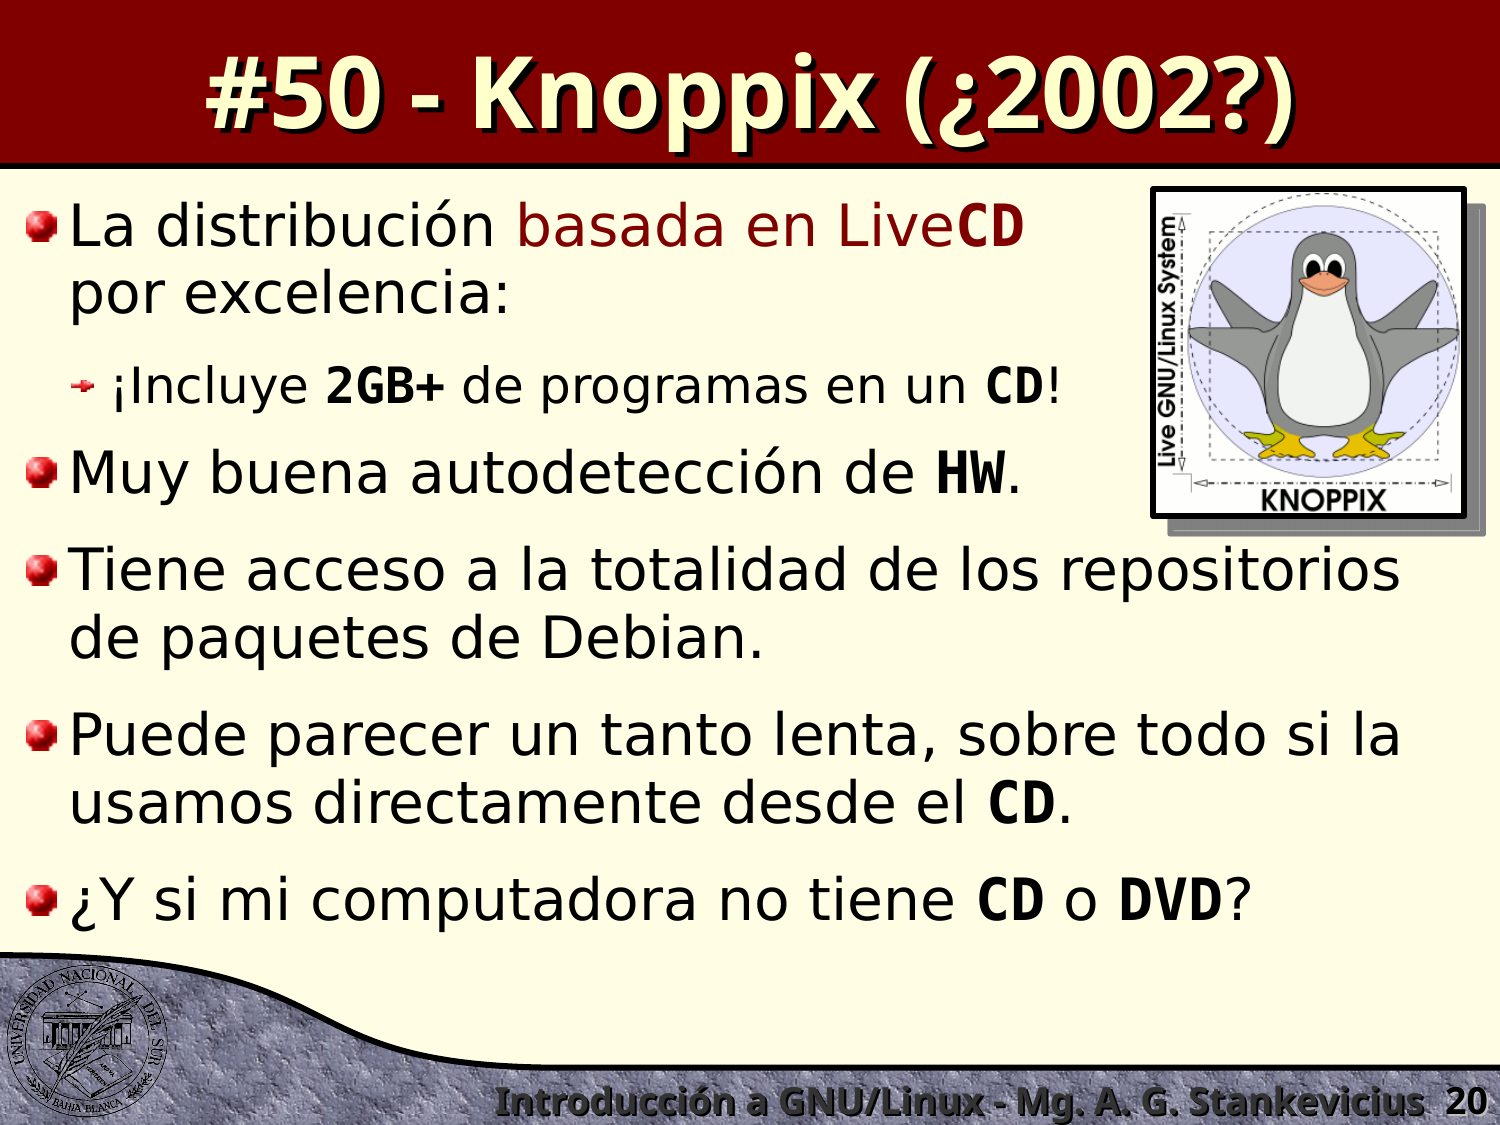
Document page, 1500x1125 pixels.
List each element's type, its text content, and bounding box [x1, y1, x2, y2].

picture [0, 956, 1500, 1125]
title #50 - Knoppix (¿2002?) [15, 12, 1485, 153]
picture [1156, 192, 1462, 514]
picture [1059, 1100, 1065, 1110]
list La distribución basada en LiveCD por excelencia: ¡Incluye 2GB+ de programas en un CD! Muy buena autodetección de HW. Tiene acceso a la totalidad de los repositorios de paquetes de Debian. Puede parecer un tanto lenta, sobre todo si la usamos directamente desde el CD. ¿Y si mi computadora no tiene CD o DVD? [11, 192, 1486, 937]
